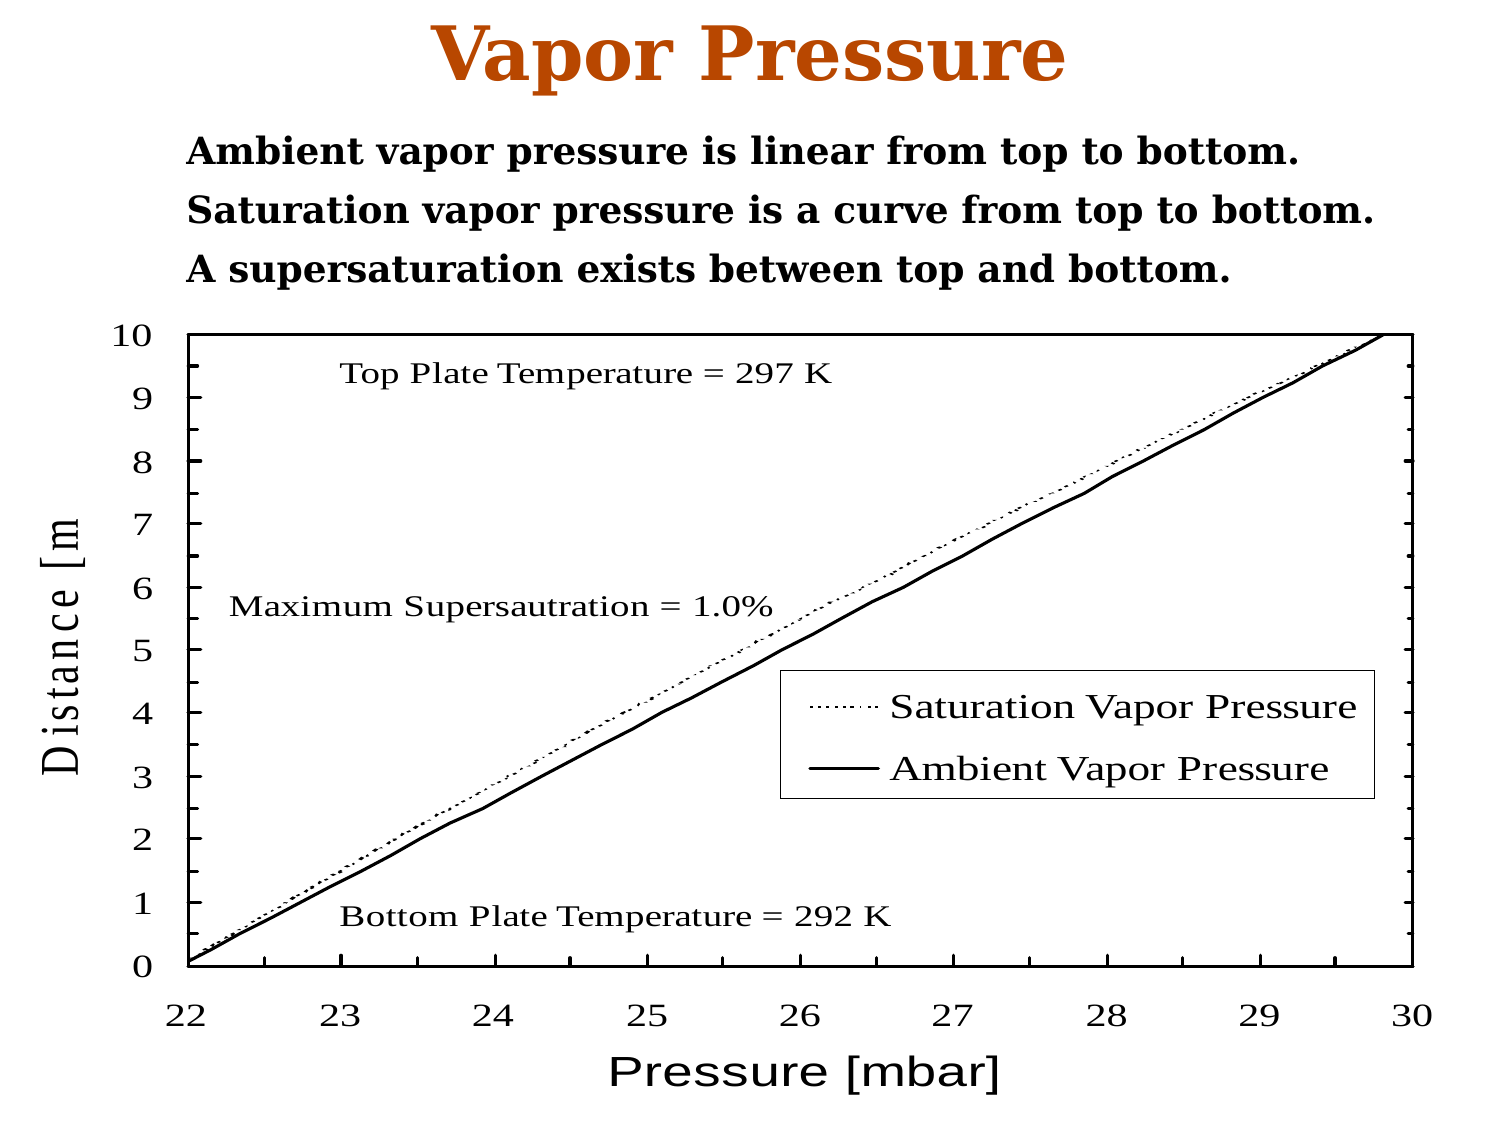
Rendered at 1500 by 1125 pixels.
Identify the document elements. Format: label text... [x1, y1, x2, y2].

picture [5, 287, 1451, 1114]
text_box Ambient vapor pressure is linear from top to bottom. Saturation vapor pressure is a curve from top to bottom. A supersaturation exists between top and bottom. [66, 132, 1455, 292]
text_box Vapor Pressure [0, 12, 1500, 98]
